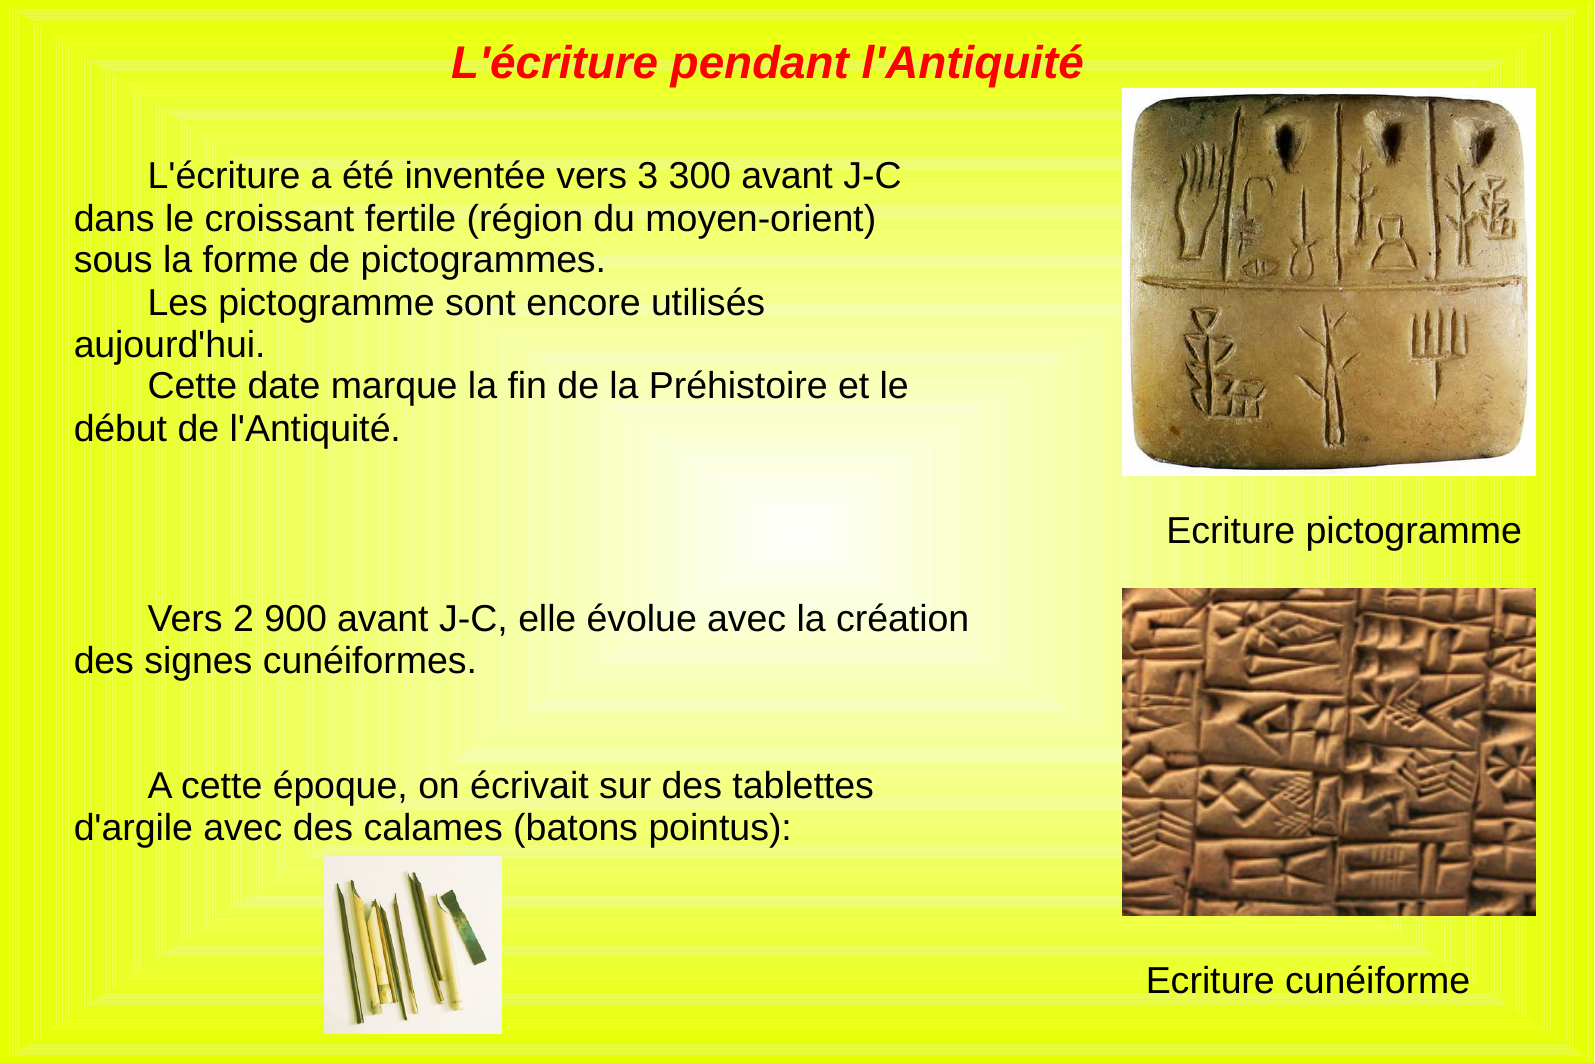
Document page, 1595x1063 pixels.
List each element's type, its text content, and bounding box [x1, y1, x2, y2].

text_box L'écriture a été inventée vers 3 300 avant J-C dans le croissant fertile (région du moyen-orient) sous la forme de pictogrammes. Les pictogramme sont encore utilisés aujourd'hui. Cette date marque la fin de la Préhistoire et le début de l'Antiquité. [59, 147, 975, 502]
picture [324, 856, 502, 1034]
text_box Ecriture pictogramme [1151, 501, 1438, 559]
text_box Ecriture pictogramme [1478, 501, 1565, 559]
text_box Ecriture cunéiforme [1131, 952, 1515, 1010]
picture [1122, 588, 1536, 916]
picture [1122, 88, 1536, 476]
text_box A cette époque, on écrivait sur des tablettes d'argile avec des calames (batons pointus): [59, 757, 1004, 857]
text_box Vers 2 900 avant J-C, elle évolue avec la création des signes cunéiformes. [59, 590, 1034, 737]
text_box L'écriture pendant l'Antiquité [354, 29, 1182, 97]
